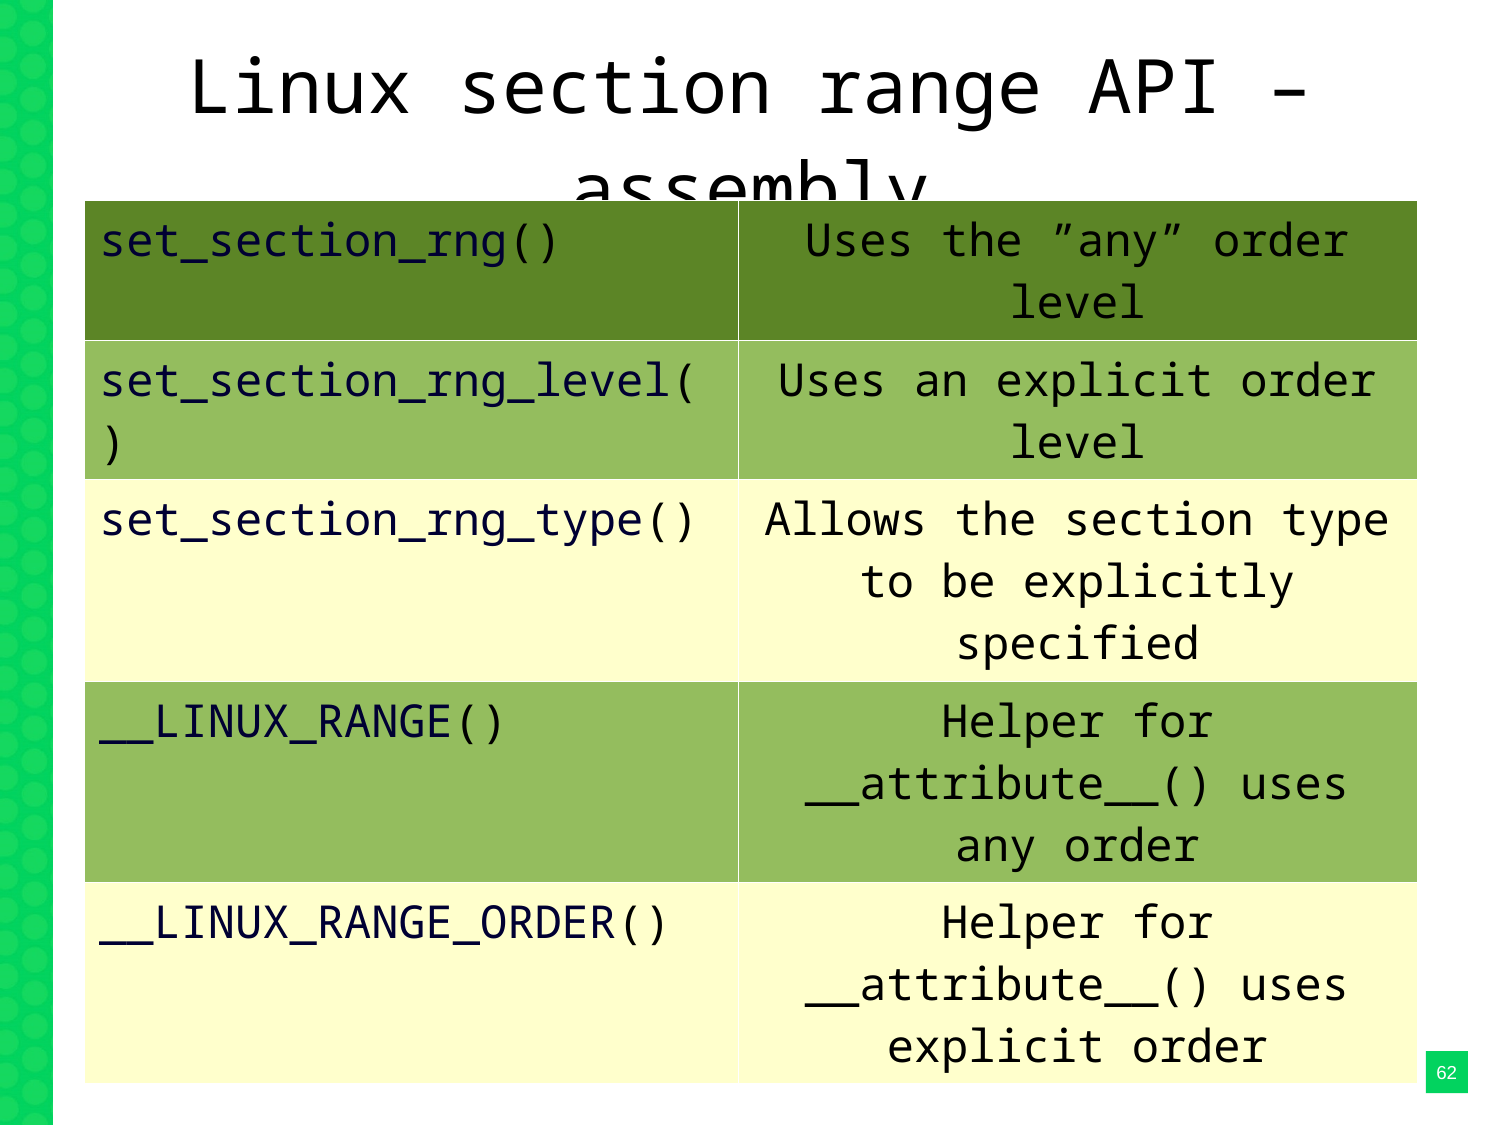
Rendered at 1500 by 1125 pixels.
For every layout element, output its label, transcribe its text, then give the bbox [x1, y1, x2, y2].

table_cell Helper for __attribute__() uses explicit order [739, 883, 1417, 1083]
text_box <number> [1425, 1051, 1468, 1094]
table_cell __LINUX_RANGE_ORDER() [85, 883, 738, 1083]
table_cell set_section_rng_level() [85, 341, 738, 479]
picture [0, 0, 53, 1125]
table_cell __LINUX_RANGE() [85, 682, 738, 882]
table_header set_section_rng() [85, 201, 738, 340]
table_header Uses the ”any” order level [739, 201, 1417, 340]
table_cell Uses an explicit order level [739, 341, 1417, 479]
table_cell Allows the section type to be explicitly specified [739, 480, 1417, 681]
title Linux section range API – assembly [75, 42, 1426, 229]
table_cell Helper for __attribute__() uses any order [739, 682, 1417, 882]
table_cell set_section_rng_type() [85, 480, 738, 681]
